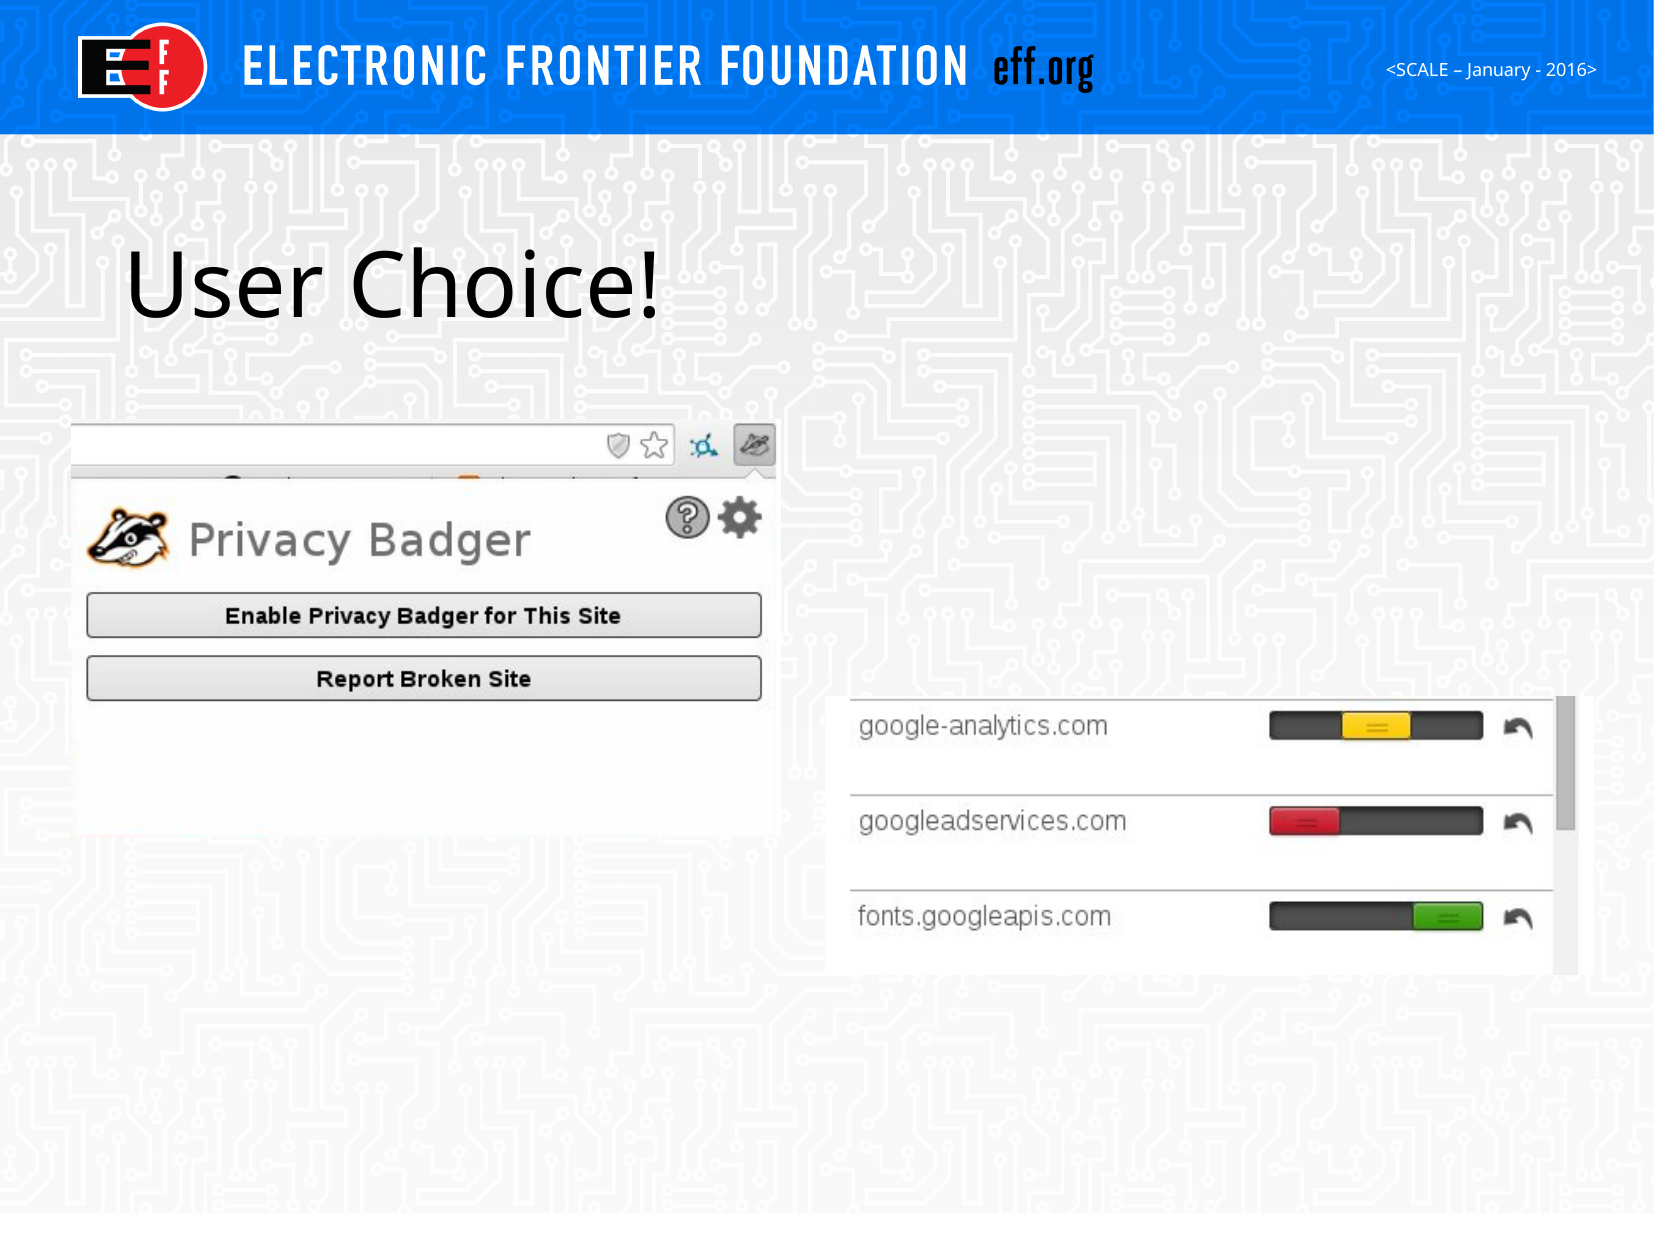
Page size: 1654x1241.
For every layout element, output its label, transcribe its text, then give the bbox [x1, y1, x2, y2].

title User Choice! [124, 179, 1530, 386]
picture [0, 0, 1654, 1213]
